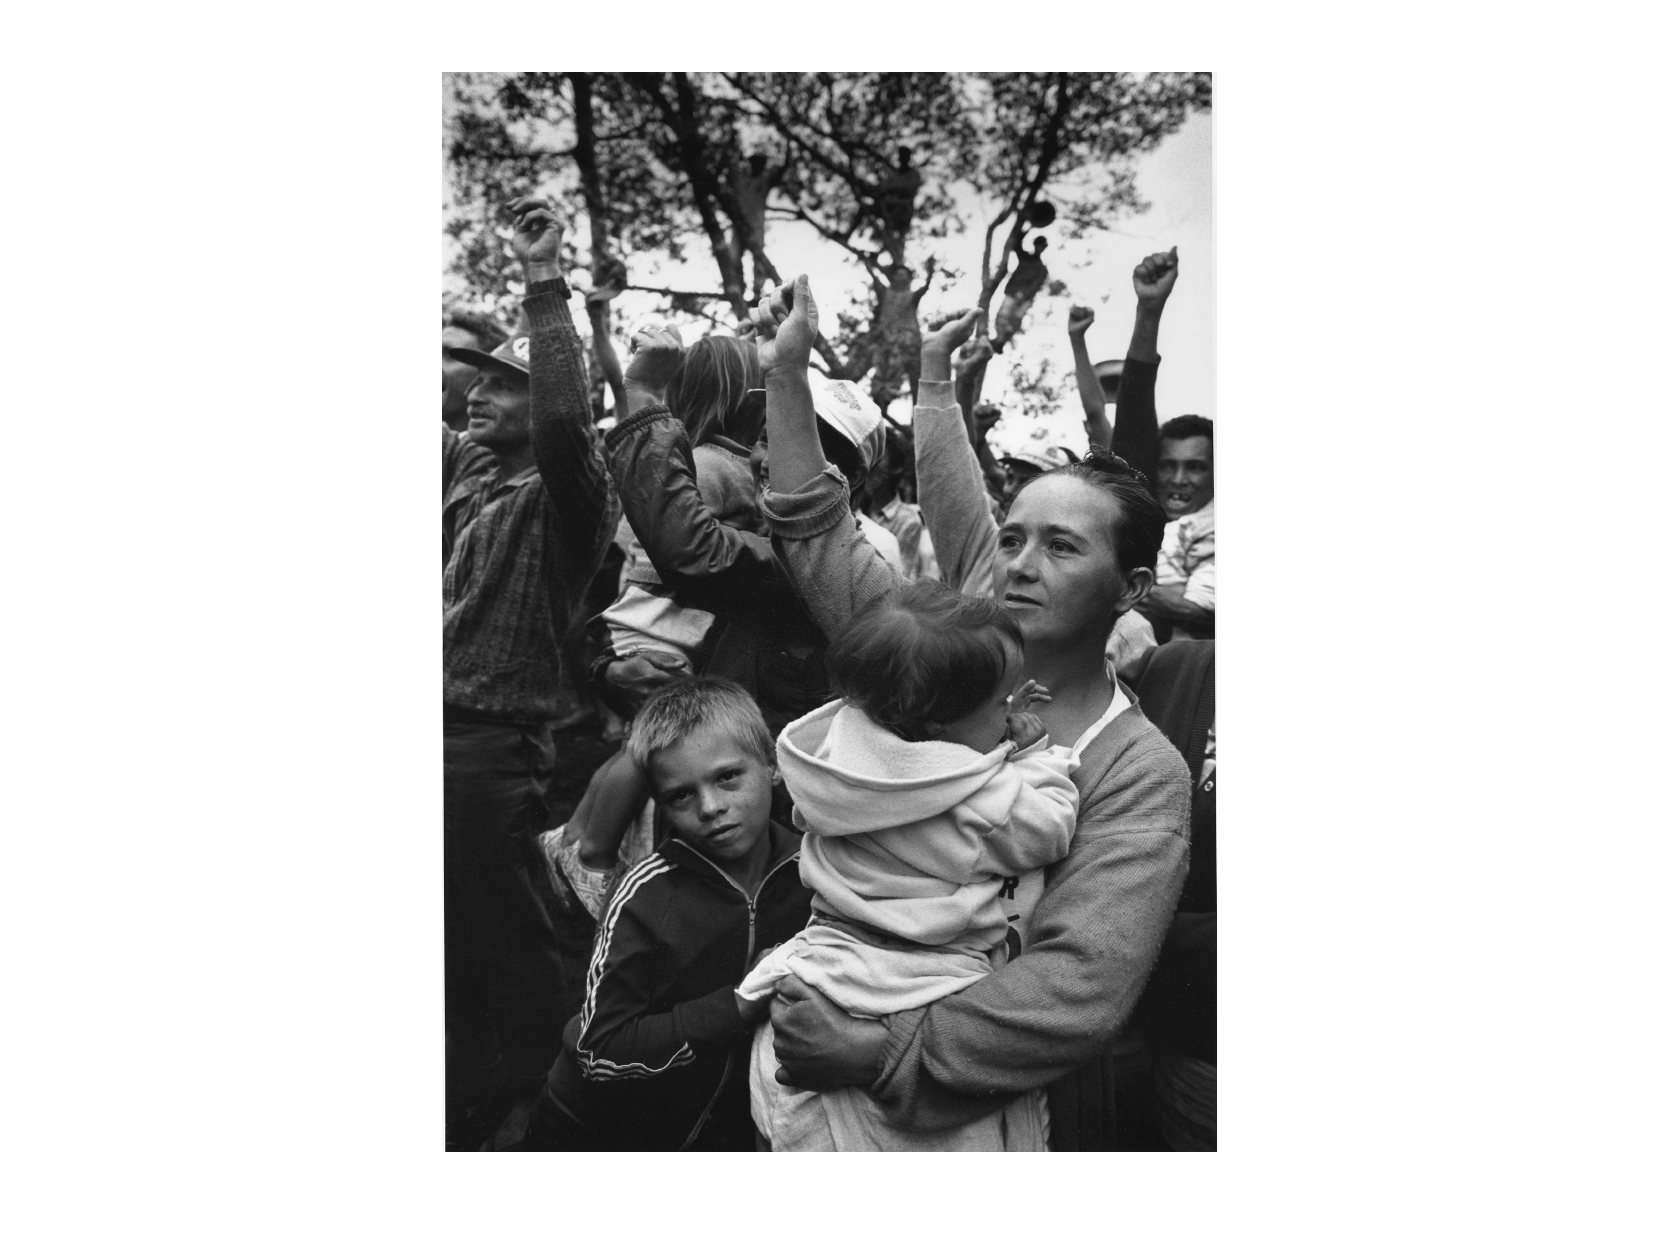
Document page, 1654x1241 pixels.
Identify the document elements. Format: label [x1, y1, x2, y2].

picture [442, 72, 1217, 1152]
